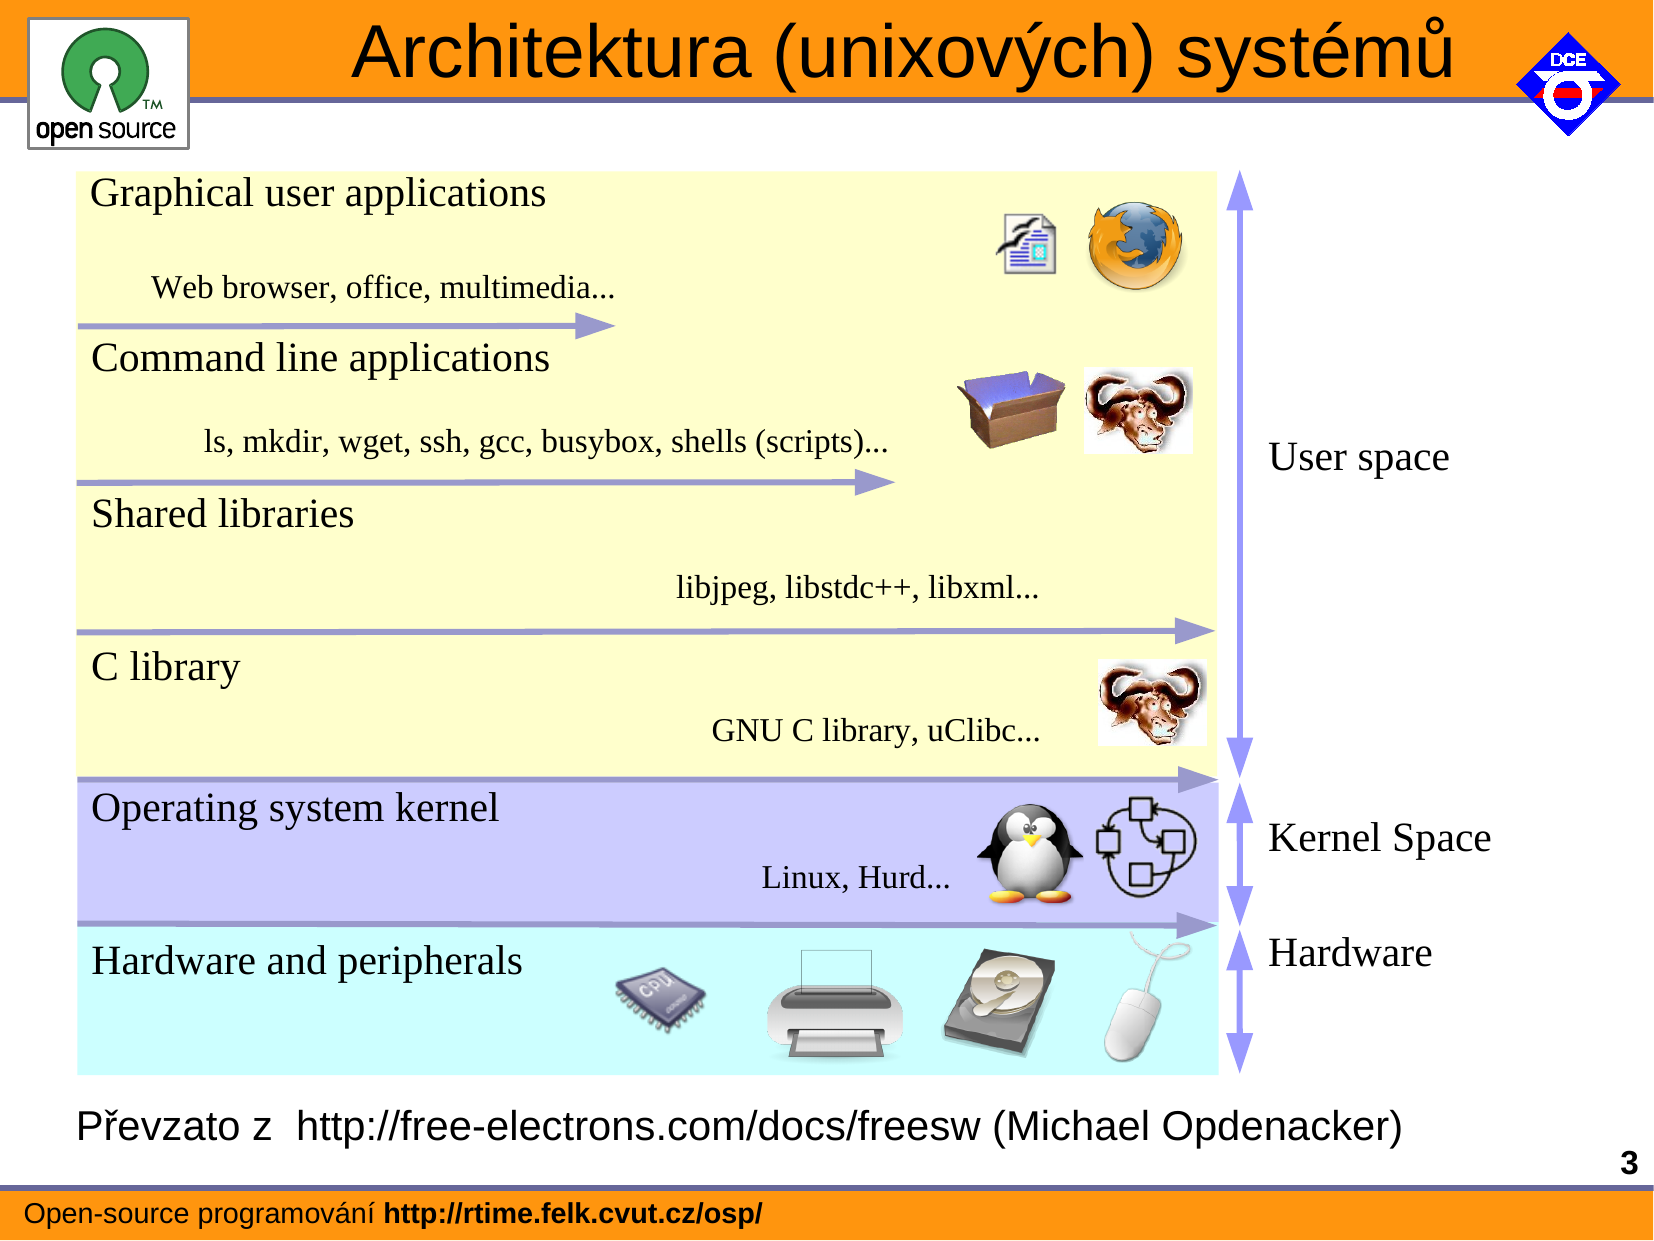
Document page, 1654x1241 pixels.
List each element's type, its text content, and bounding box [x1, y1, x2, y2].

text_box libjpeg, libstdc++, libxml... [676, 568, 1041, 616]
picture [613, 952, 714, 1053]
picture [765, 926, 905, 1066]
picture [957, 371, 1066, 449]
text_box C library [91, 642, 540, 701]
text_box Hardware and peripherals [91, 936, 540, 995]
picture [1089, 791, 1202, 906]
text_box Linux, Hurd... [761, 858, 952, 905]
picture [933, 928, 1207, 1071]
text_box Převzato z http://free-electrons.com/docs/freesw (Michael Opdenacker) [75, 1102, 1469, 1155]
picture [1082, 190, 1189, 297]
title Architektura (unixových) systémů [178, 4, 1631, 98]
picture [1084, 367, 1193, 454]
text_box Hardware [1268, 929, 1501, 988]
text_box Command line applications [91, 333, 578, 392]
picture [994, 212, 1061, 279]
text_box User space [1268, 433, 1469, 491]
text_box [75, 171, 1218, 777]
picture [1098, 659, 1207, 746]
picture [976, 800, 1084, 909]
text_box Operating system kernel [91, 783, 540, 842]
text_box ls, mkdir, wget, ssh, gcc, busybox, shells (scripts)... [204, 423, 891, 470]
text_box [77, 782, 1219, 1076]
text_box Graphical user applications [89, 169, 659, 228]
text_box Web browser, office, multimedia... [151, 268, 618, 315]
text_box Shared libraries [91, 489, 540, 548]
text_box GNU C library, uClibc... [711, 711, 1043, 758]
text_box Kernel Space [1268, 814, 1501, 872]
